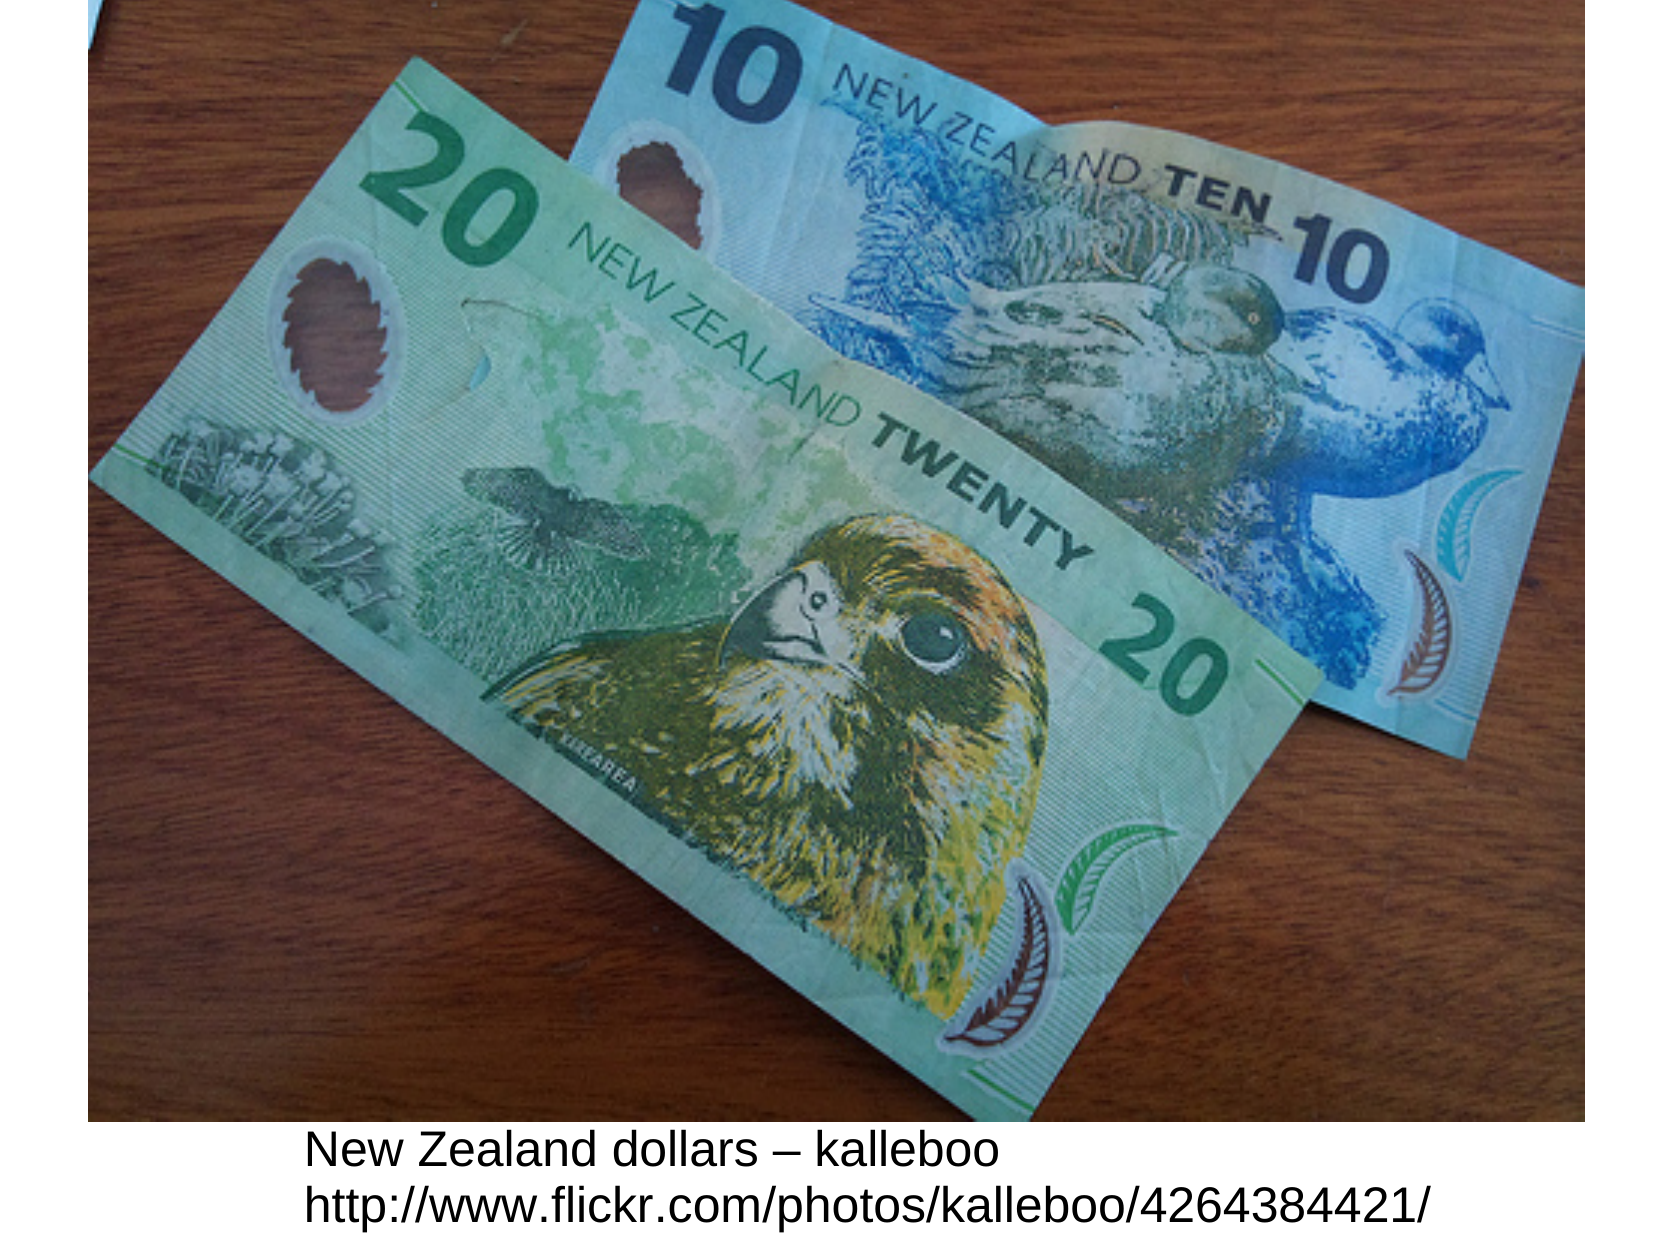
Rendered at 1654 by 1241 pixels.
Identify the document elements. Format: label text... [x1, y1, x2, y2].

text_box New Zealand dollars – kalleboo http://www.flickr.com/photos/kalleboo/4264384421/ [289, 1113, 1447, 1241]
picture [88, 0, 1585, 1123]
